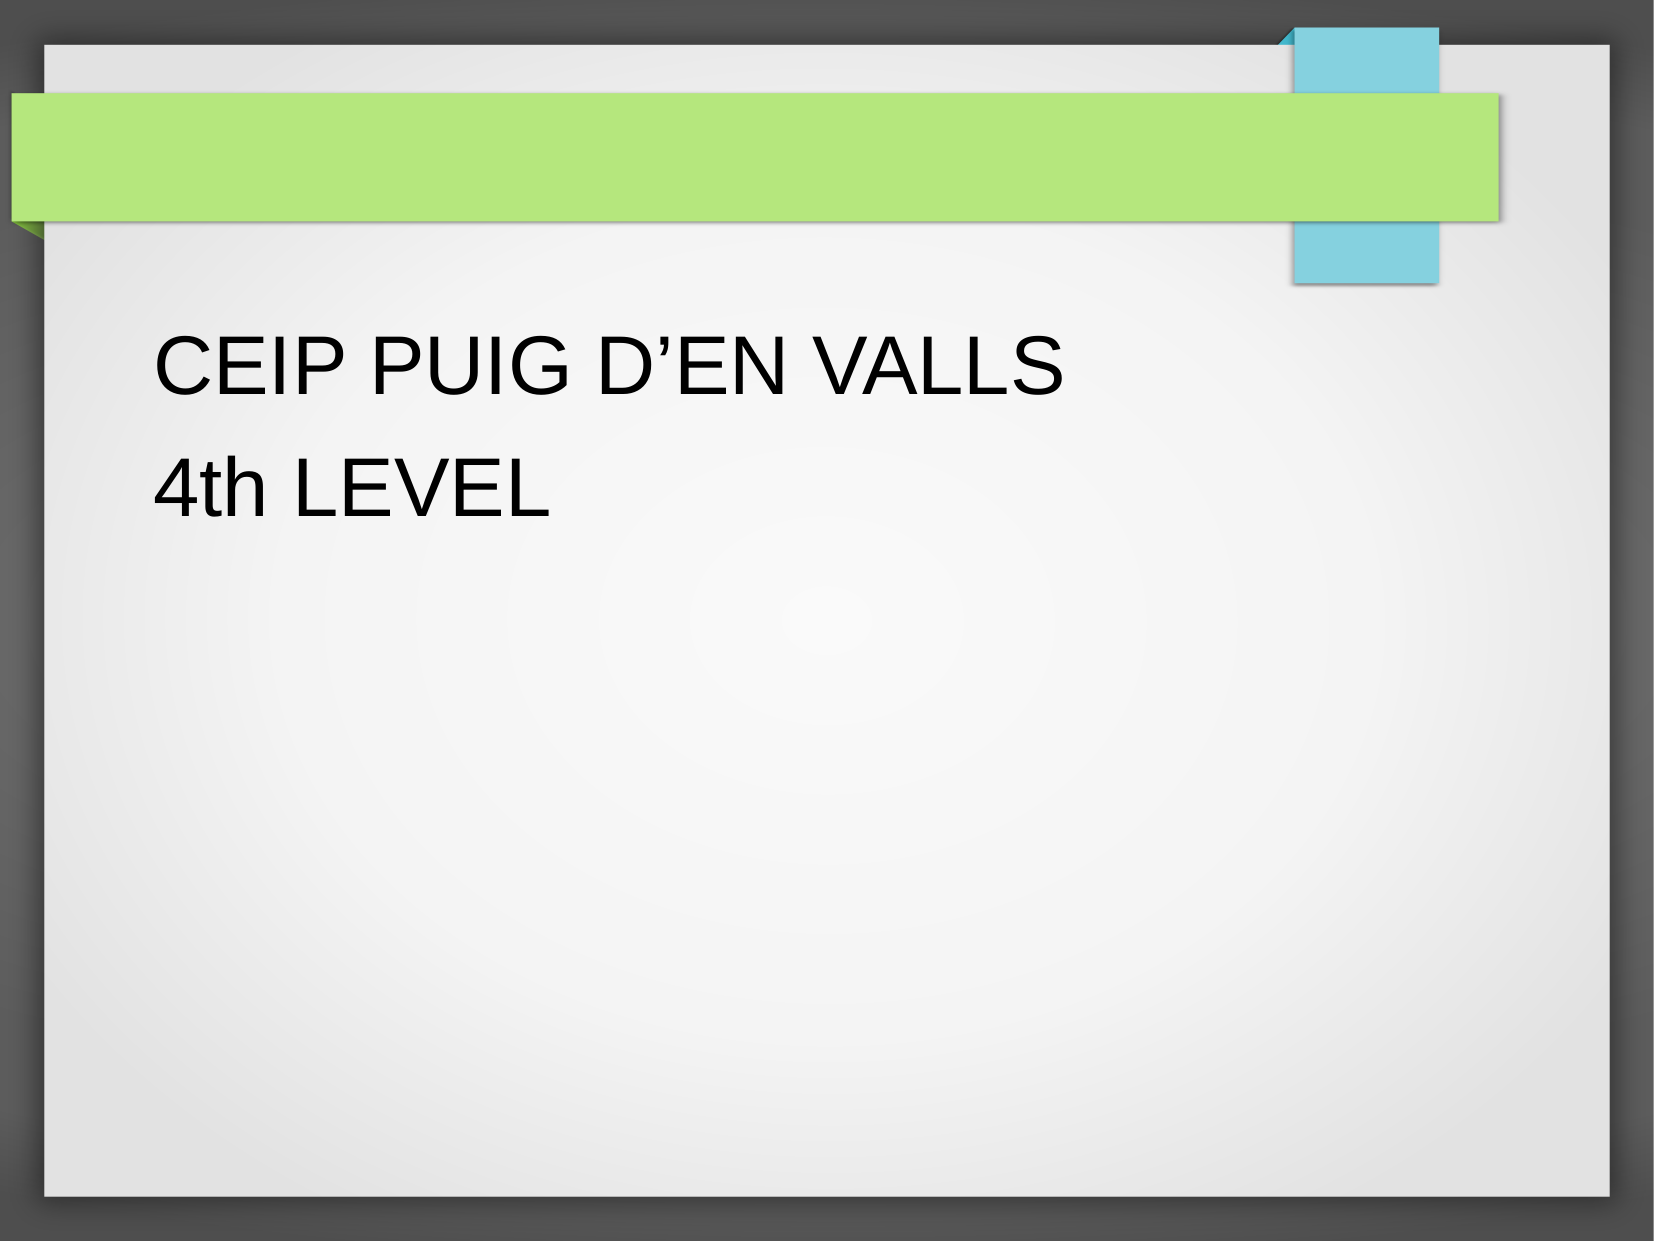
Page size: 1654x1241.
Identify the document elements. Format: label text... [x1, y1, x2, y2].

list CEIP PUIG D’EN VALLS 4th LEVEL [82, 318, 1571, 1039]
picture [0, 0, 1654, 1241]
